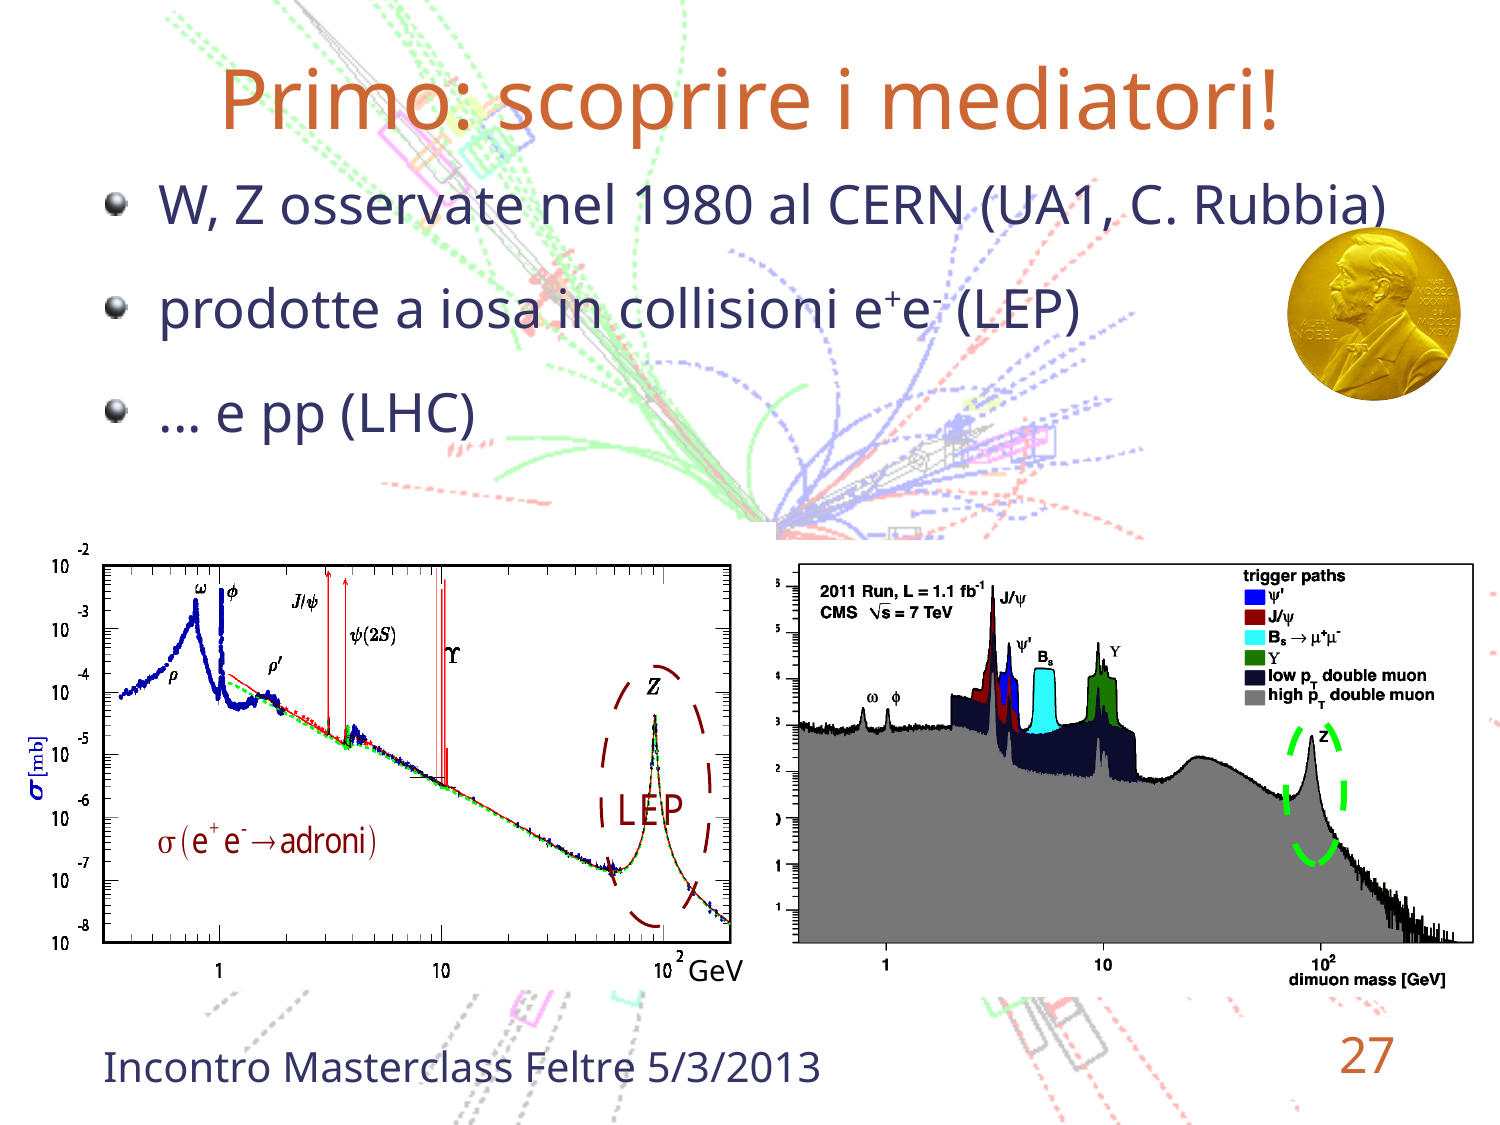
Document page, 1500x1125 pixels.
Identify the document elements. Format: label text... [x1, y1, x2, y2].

text_box GeV [673, 944, 821, 995]
picture [0, 0, 1500, 1125]
list W, Z osservate nel 1980 al CERN (UA1, C. Rubbia) prodotte a iosa in collisioni e+e- (LEP) ... e pp (LHC) [87, 167, 1449, 540]
title Primo: scoprire i mediatori! [37, 34, 1463, 160]
chart [152, 816, 382, 876]
chart [612, 784, 692, 852]
